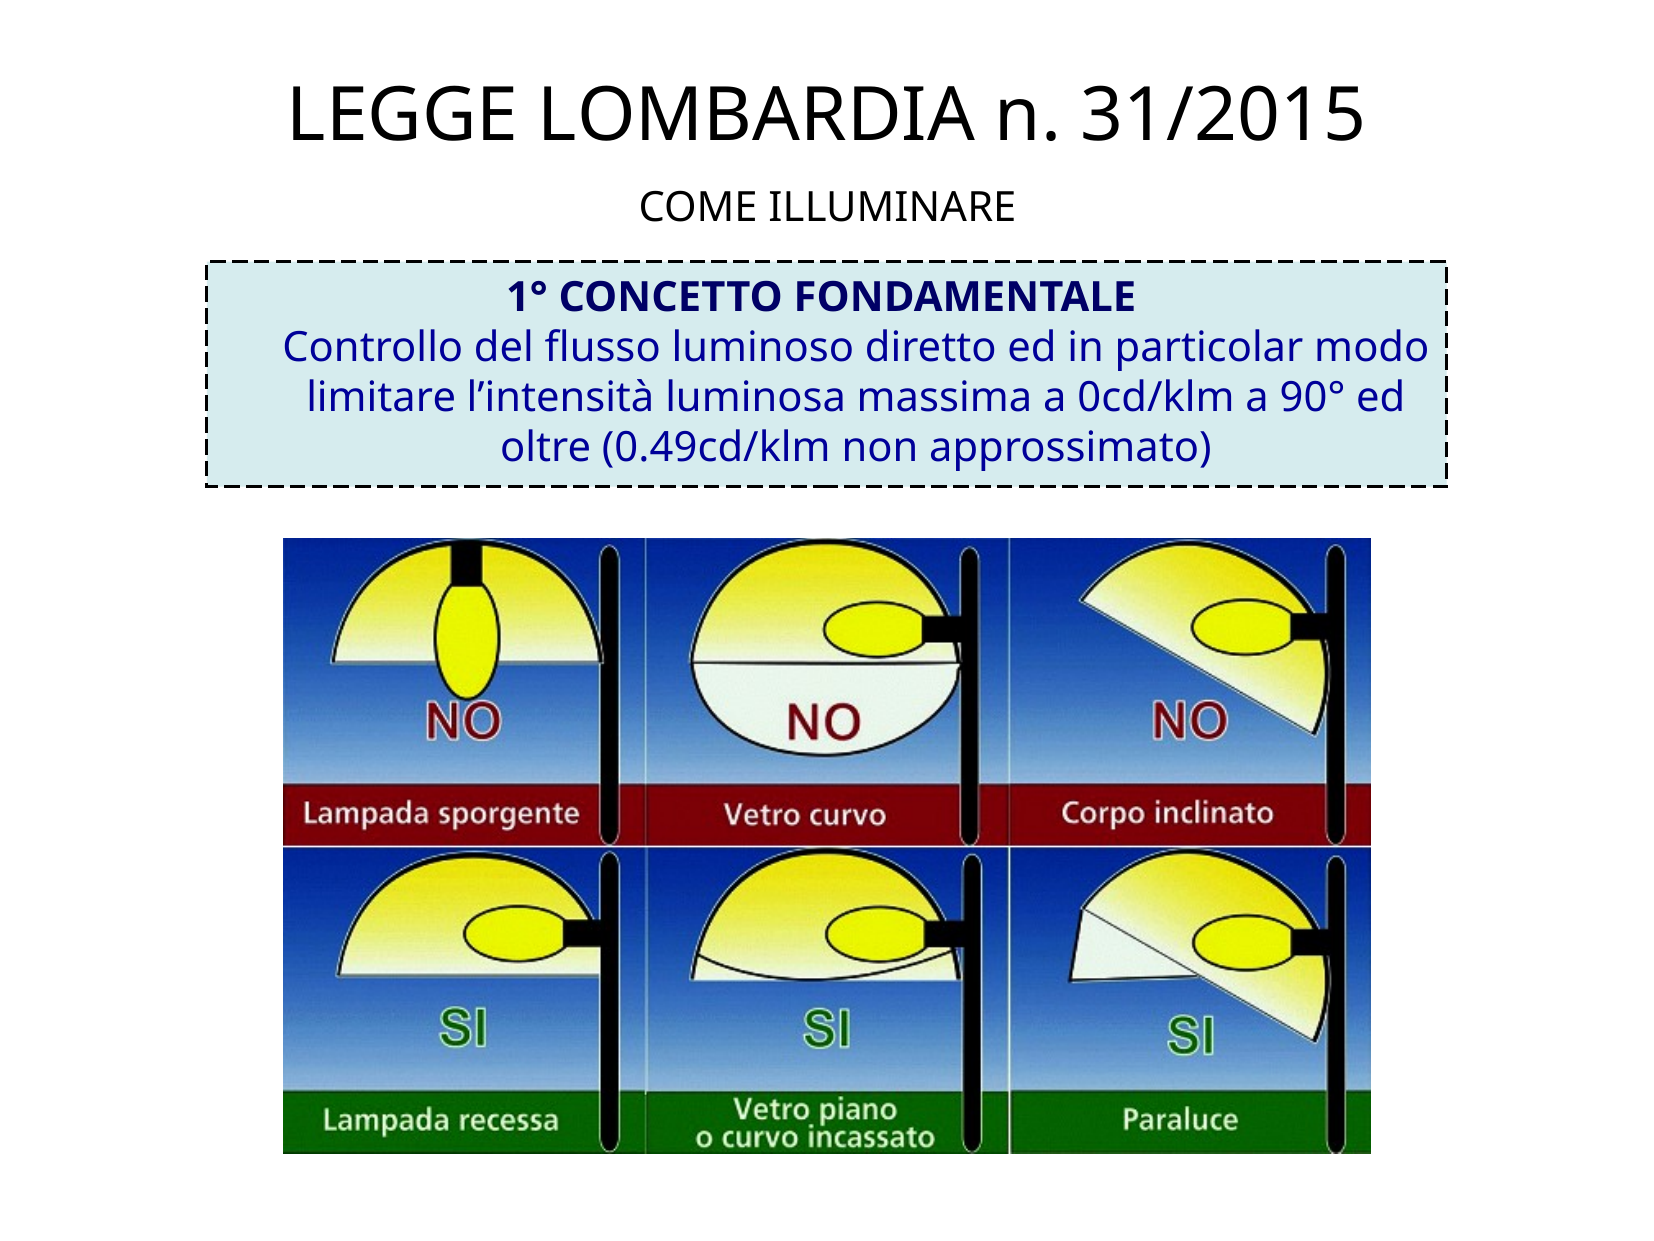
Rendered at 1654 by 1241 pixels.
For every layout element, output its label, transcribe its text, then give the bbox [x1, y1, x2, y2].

picture [283, 538, 1371, 1154]
text_box 1° CONCETTO FONDAMENTALE Controllo del flusso luminoso diretto ed in particolar modo limitare l’intensità luminosa massima a 0cd/klm a 90° ed oltre (0.49cd/klm non approssimato) [206, 261, 1447, 487]
title LEGGE LOMBARDIA n. 31/2015 [124, 44, 1530, 176]
text_box COME ILLUMINARE [297, 172, 1359, 238]
